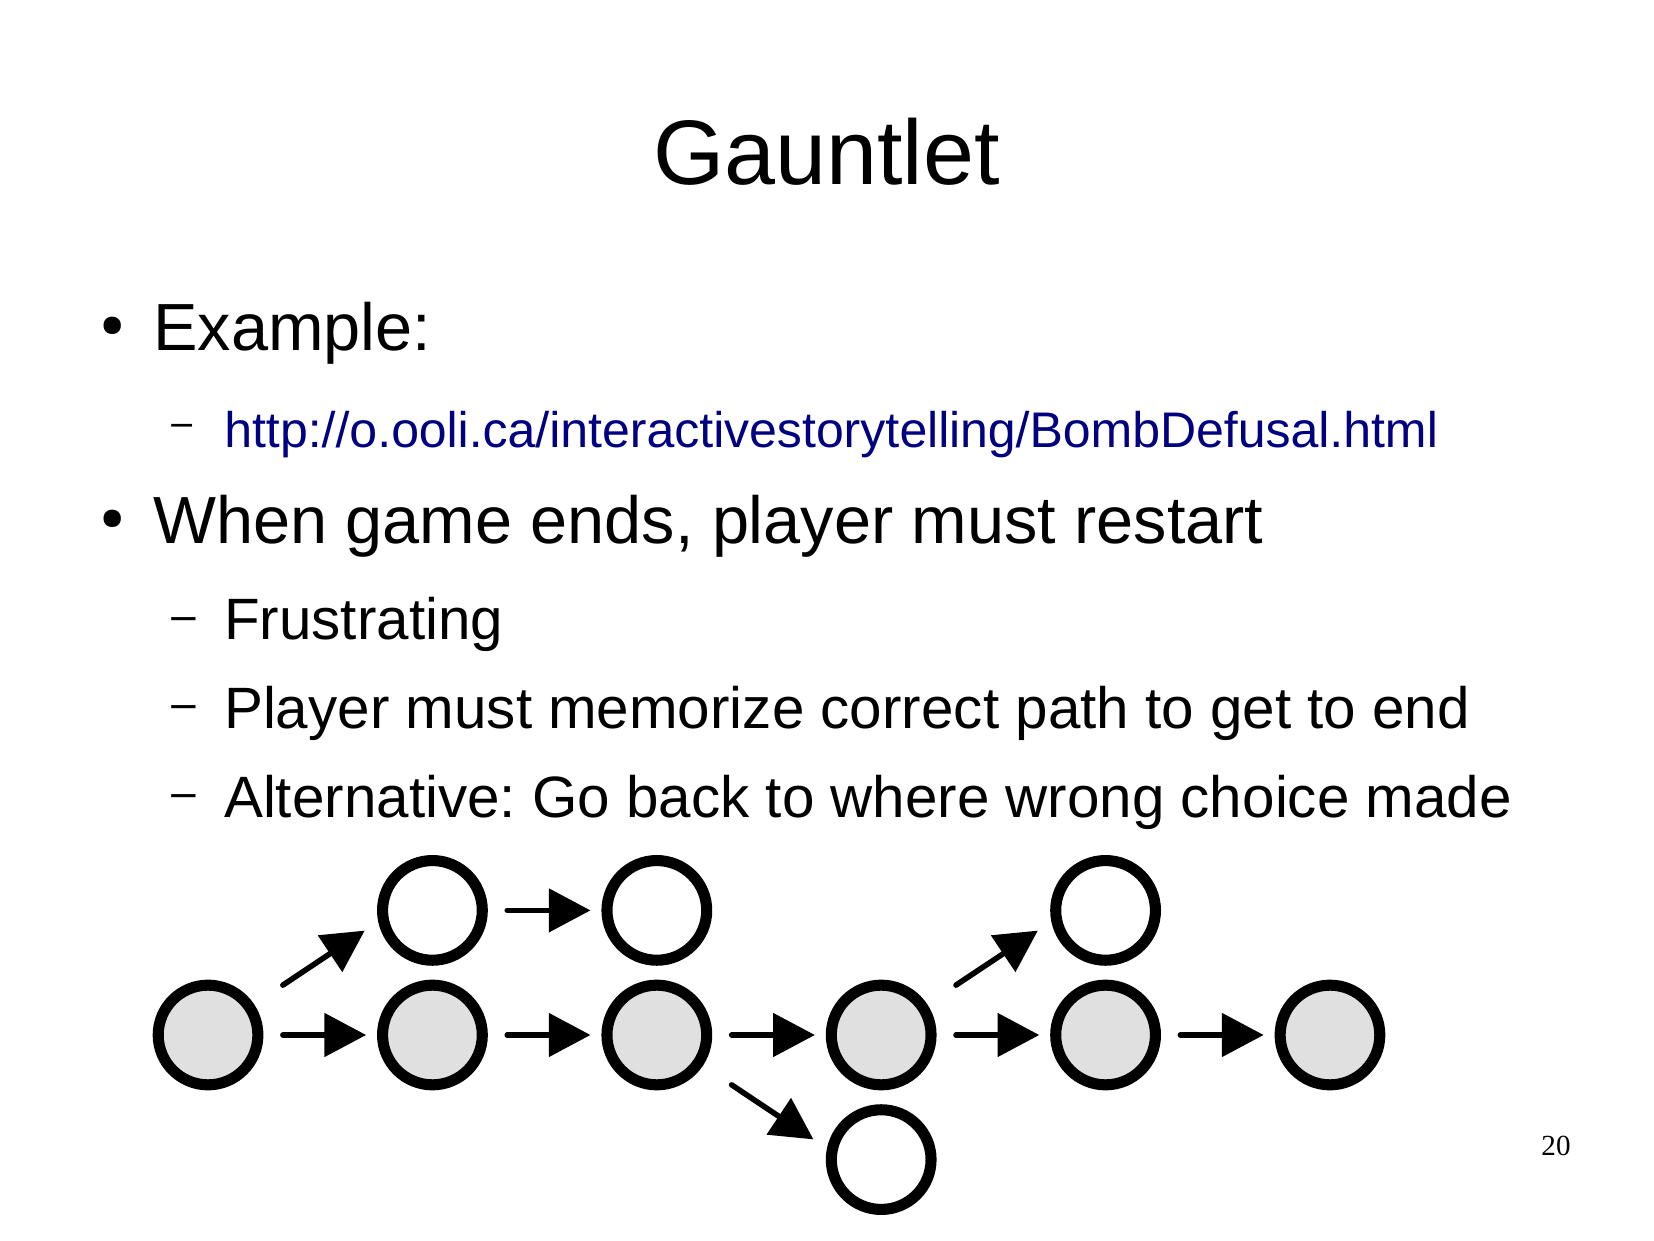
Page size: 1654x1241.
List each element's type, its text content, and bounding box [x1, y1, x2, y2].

title Gauntlet [82, 49, 1571, 257]
picture [152, 855, 1386, 1216]
list Example: http://o.ooli.ca/interactivestorytelling/BombDefusal.html When game ends, player must restart Frustrating Player must memorize correct path to get to end Alternative: Go back to where wrong choice made [82, 290, 1571, 1109]
